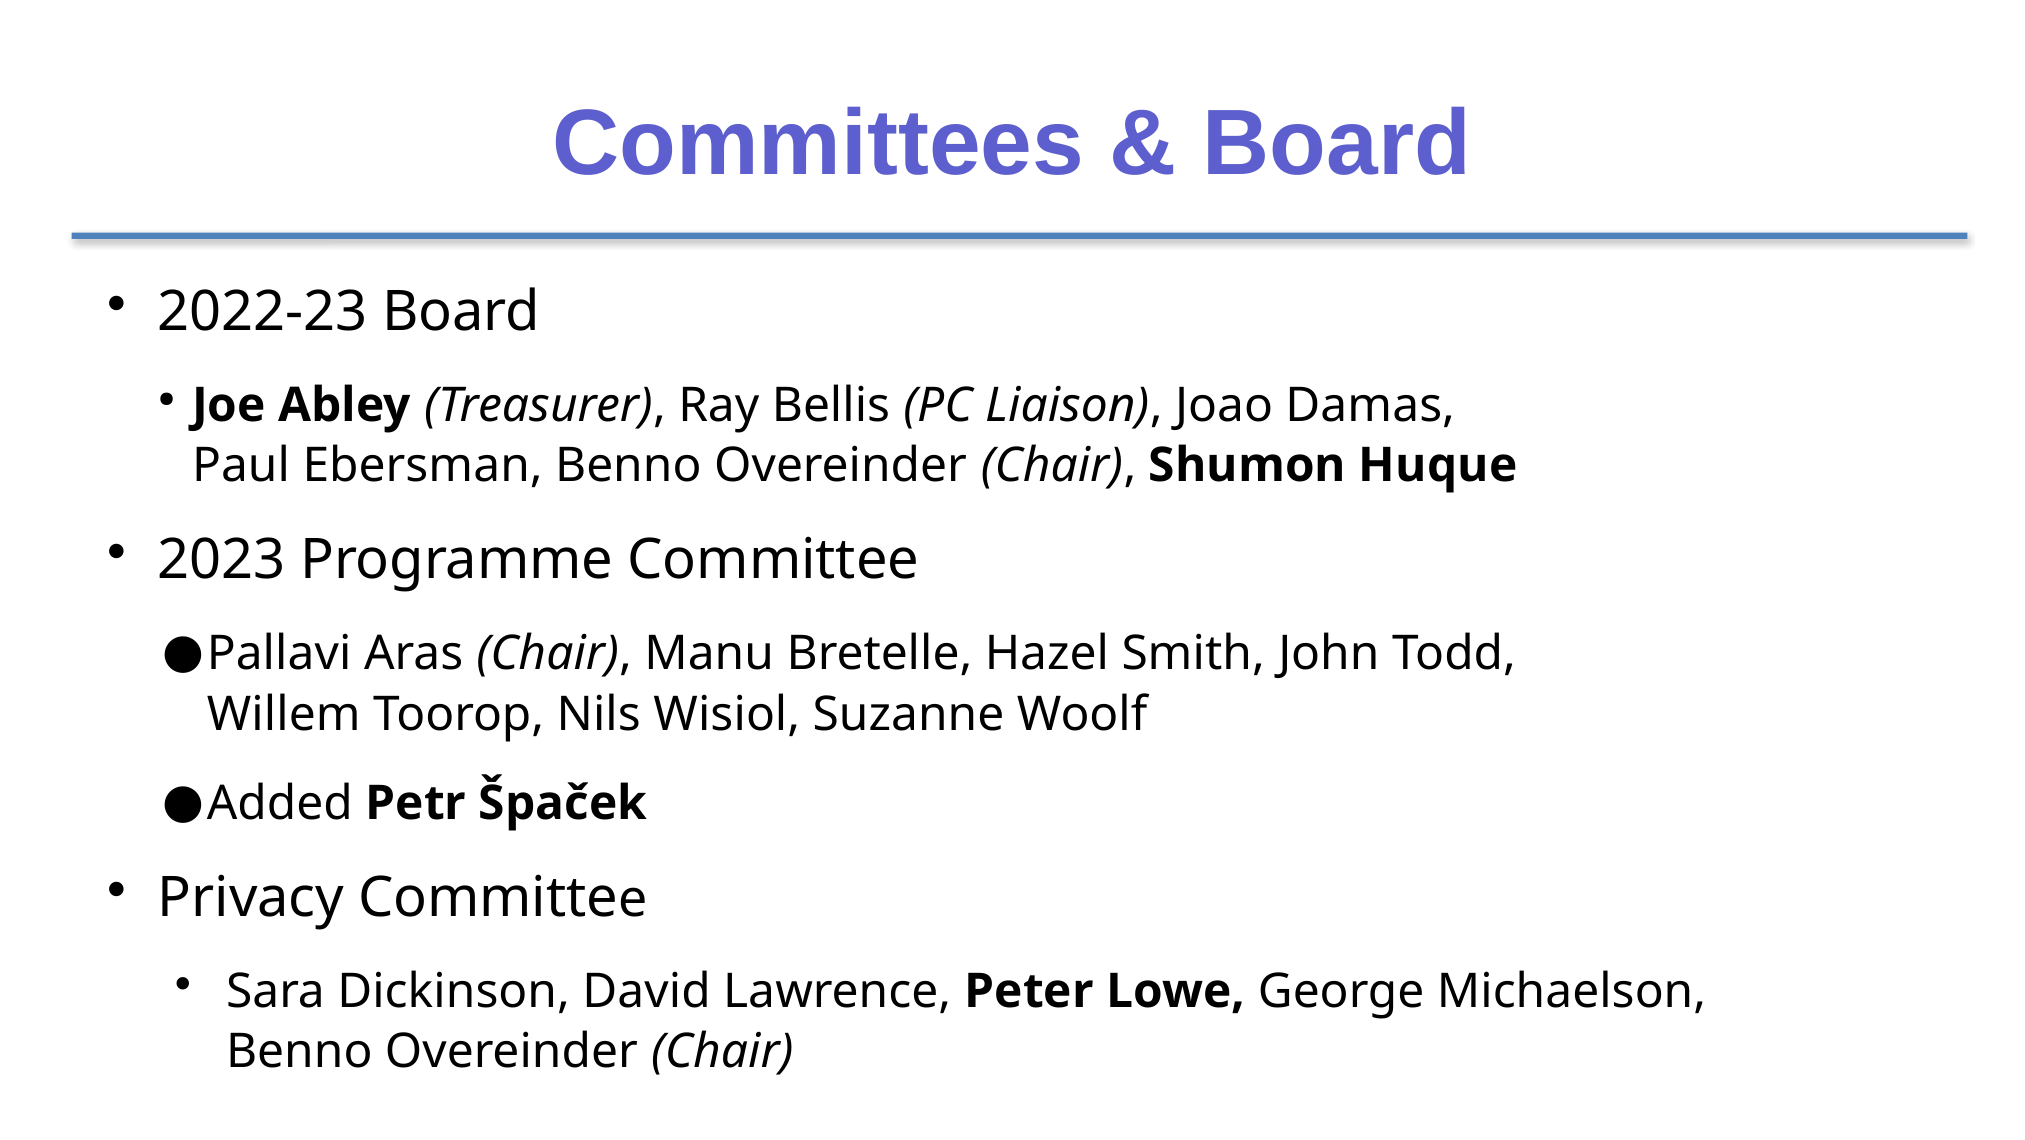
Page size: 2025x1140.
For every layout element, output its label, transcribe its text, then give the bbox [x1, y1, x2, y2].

text_box Committees & Board [101, 29, 1924, 252]
text_box 2022-23 Board Joe Abley (Treasurer), Ray Bellis (PC Liaison), Joao Damas, Paul Ebersman, Benno Overeinder (Chair), Shumon Huque 2023 Programme Committee Pallavi Aras (Chair), Manu Bretelle, Hazel Smith, John Todd, Willem Toorop, Nils Wisiol, Suzanne Woolf Added Petr Špaček Privacy Committee Sara Dickinson, David Lawrence, Peter Lowe, George Michaelson, Benno Overeinder (Chair) [90, 268, 1913, 1086]
